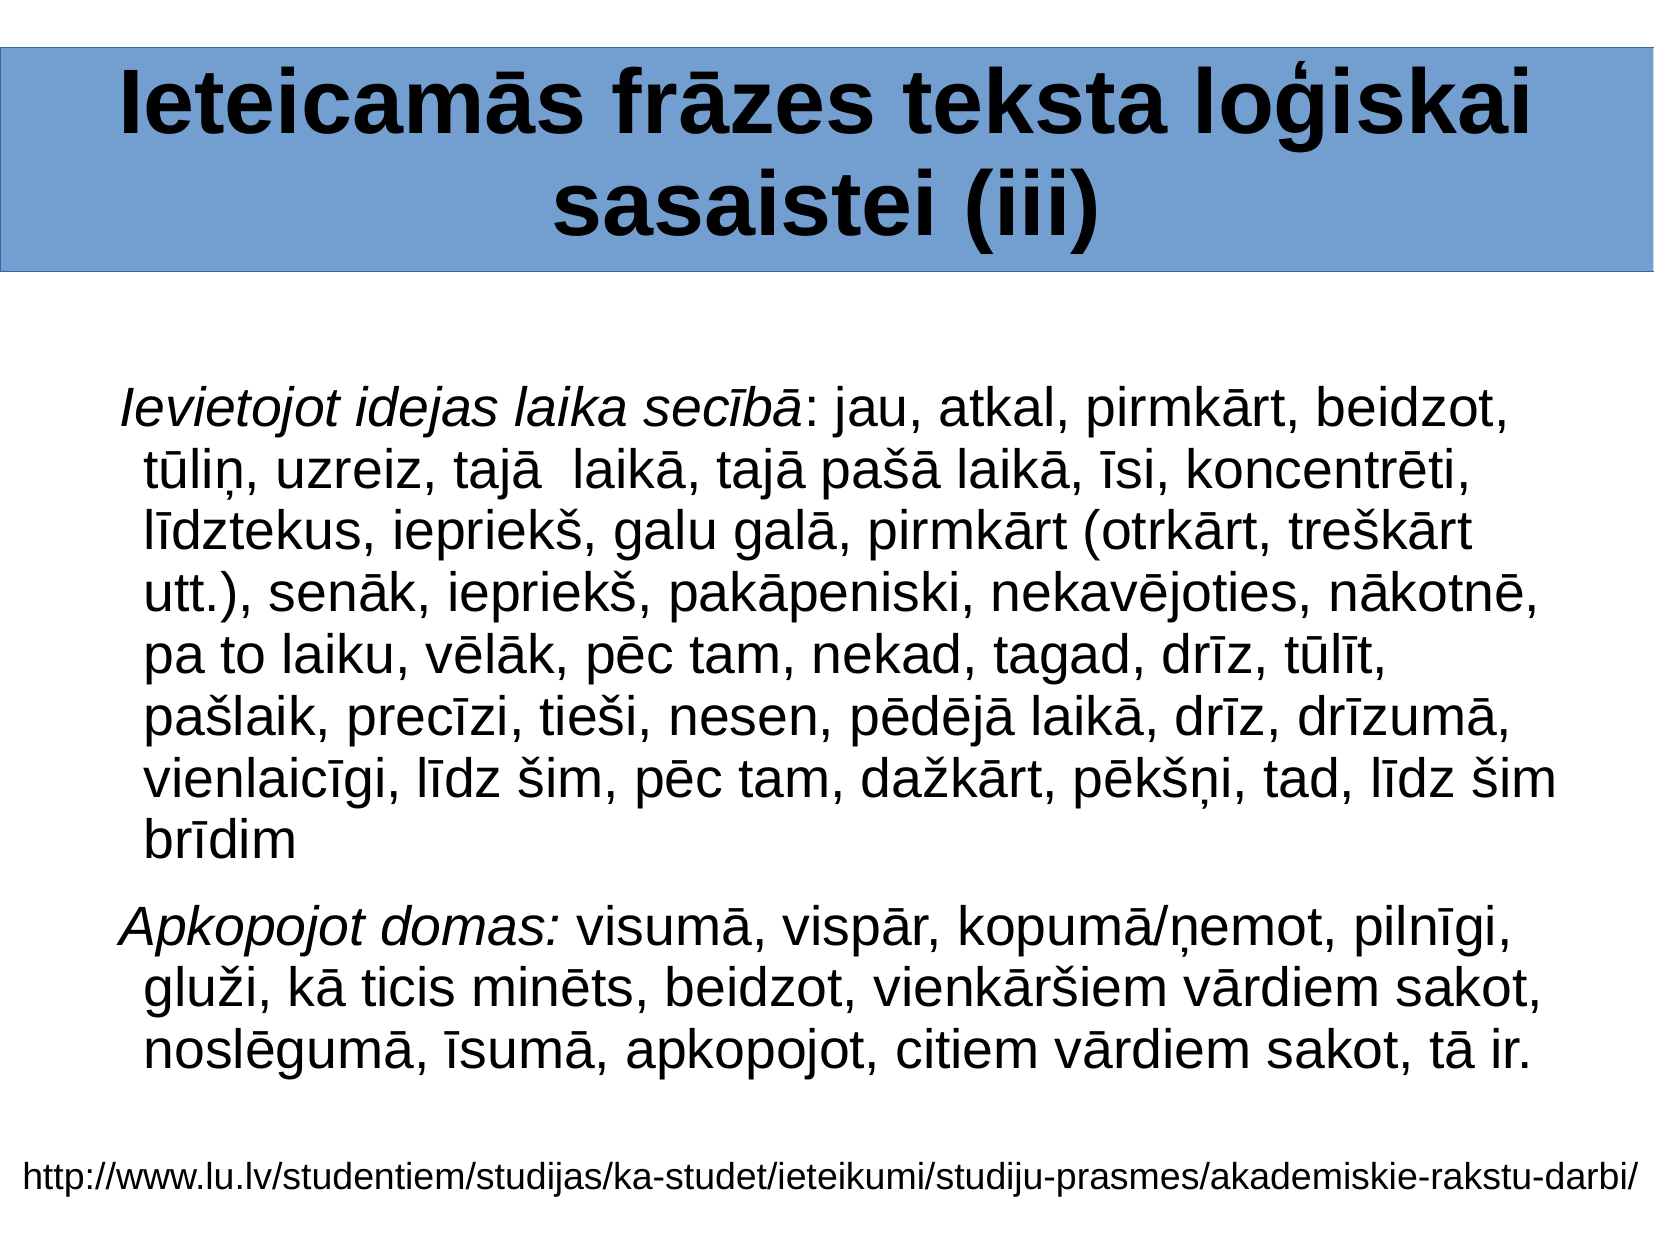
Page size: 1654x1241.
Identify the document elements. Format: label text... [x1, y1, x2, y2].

text_box http://www.lu.lv/studentiem/studijas/ka-studet/ieteikumi/studiju-prasmes/akademiskie-rakstu-darbi/ [7, 1147, 1654, 1205]
text_box [0, 47, 1654, 272]
title Ieteicamās frāzes teksta loģiskai sasaistei (iii) [82, 49, 1571, 257]
list Ievietojot idejas laika secībā: jau, atkal, pirmkārt, beidzot, tūliņ, uzreiz, tajā laikā, tajā pašā laikā, īsi, koncentrēti, līdztekus, iepriekš, galu galā, pirmkārt (otrkārt, treškārt utt.), senāk, iepriekš, pakāpeniski, nekavējoties, nākotnē, pa to laiku, vēlāk, pēc tam, nekad, tagad, drīz, tūlīt, pašlaik, precīzi, tieši, nesen, pēdējā laikā, drīz, drīzumā, vienlaicīgi, līdz šim, pēc tam, dažkārt, pēkšņi, tad, līdz šim brīdim Apkopojot domas: visumā, vispār, kopumā/ņemot, pilnīgi, gluži, kā ticis minēts, beidzot, vienkāršiem vārdiem sakot, noslēgumā, īsumā, apkopojot, citiem vārdiem sakot, tā ir. [82, 290, 1571, 1123]
